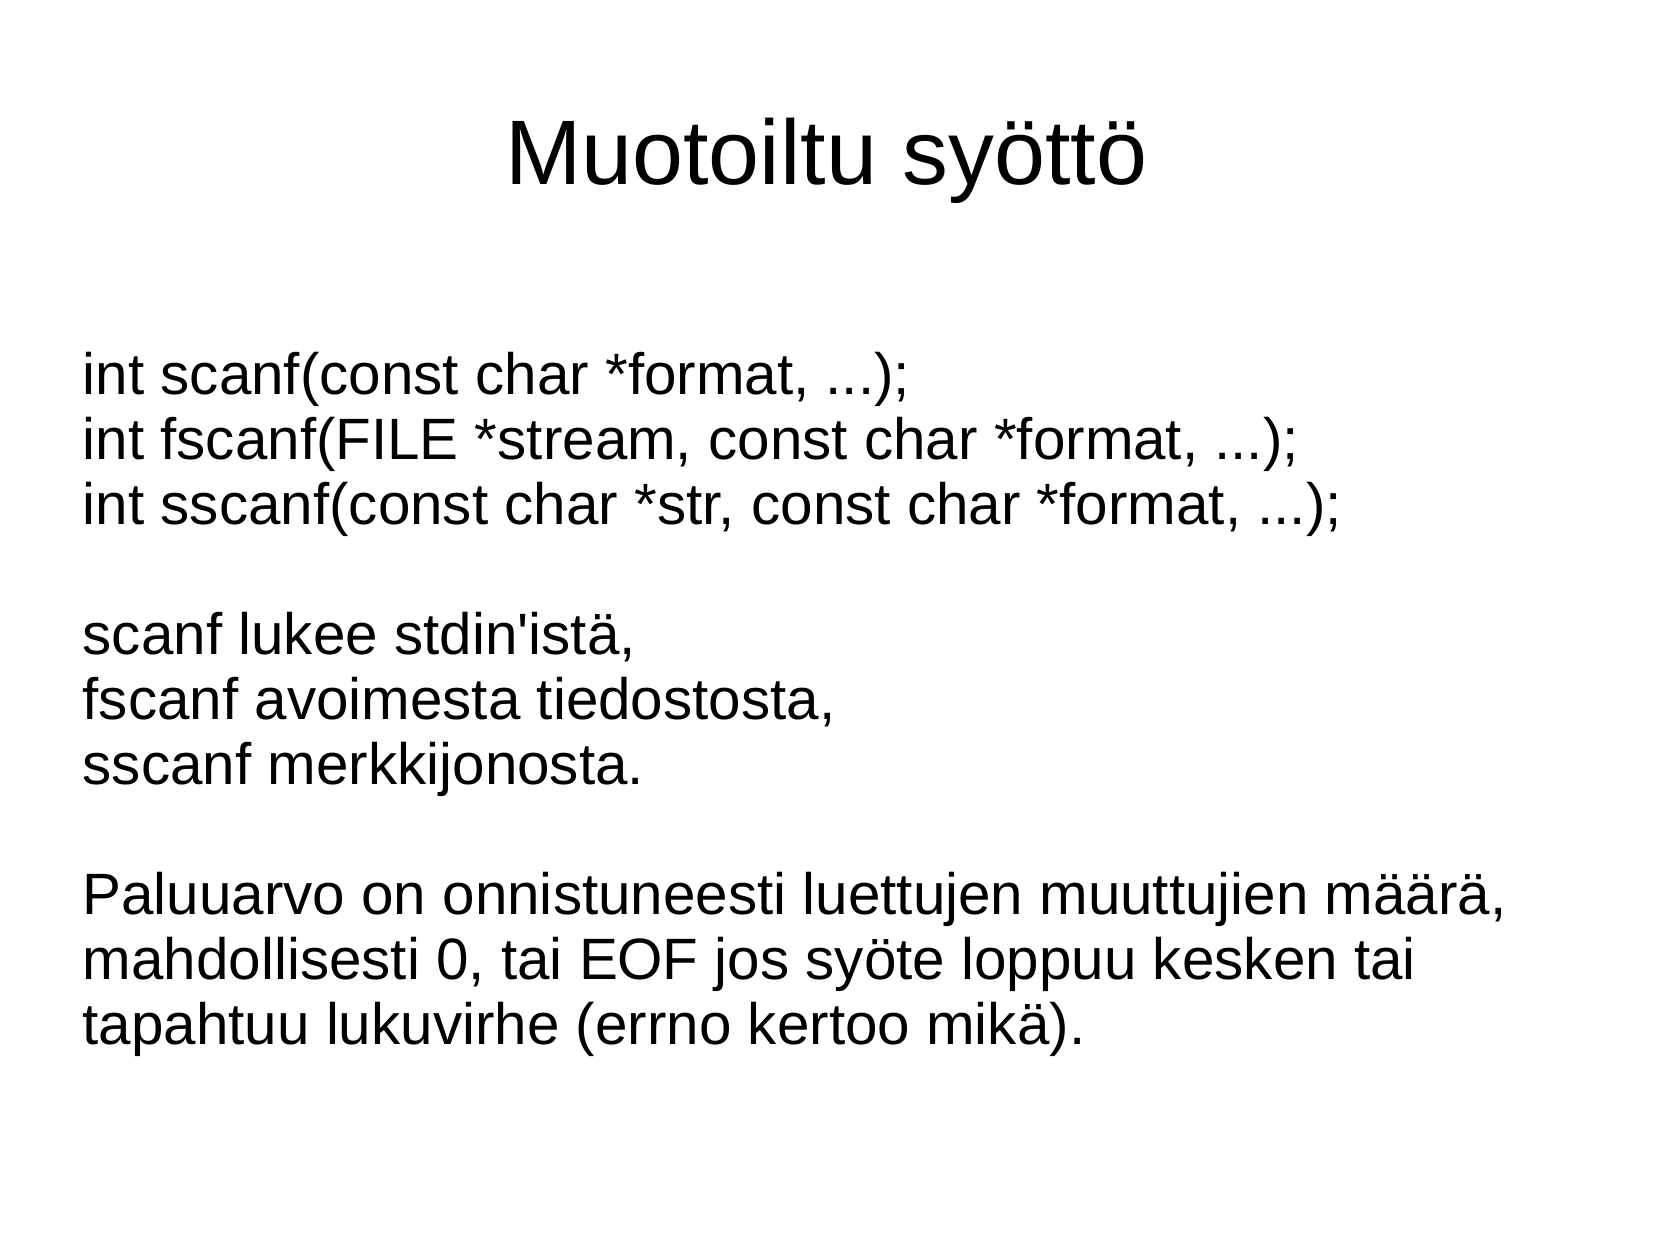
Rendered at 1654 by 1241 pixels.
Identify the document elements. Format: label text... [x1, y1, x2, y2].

subtitle int scanf(const char *format, ...); int fscanf(FILE *stream, const char *format, ...); int sscanf(const char *str, const char *format, ...); scanf lukee stdin'istä, fscanf avoimesta tiedostosta, sscanf merkkijonosta. Paluuarvo on onnistuneesti luettujen muuttujien määrä, mahdollisesti 0, tai EOF jos syöte loppuu kesken tai tapahtuu lukuvirhe (errno kertoo mikä). [82, 297, 1571, 1102]
title Muotoiltu syöttö [82, 56, 1571, 250]
